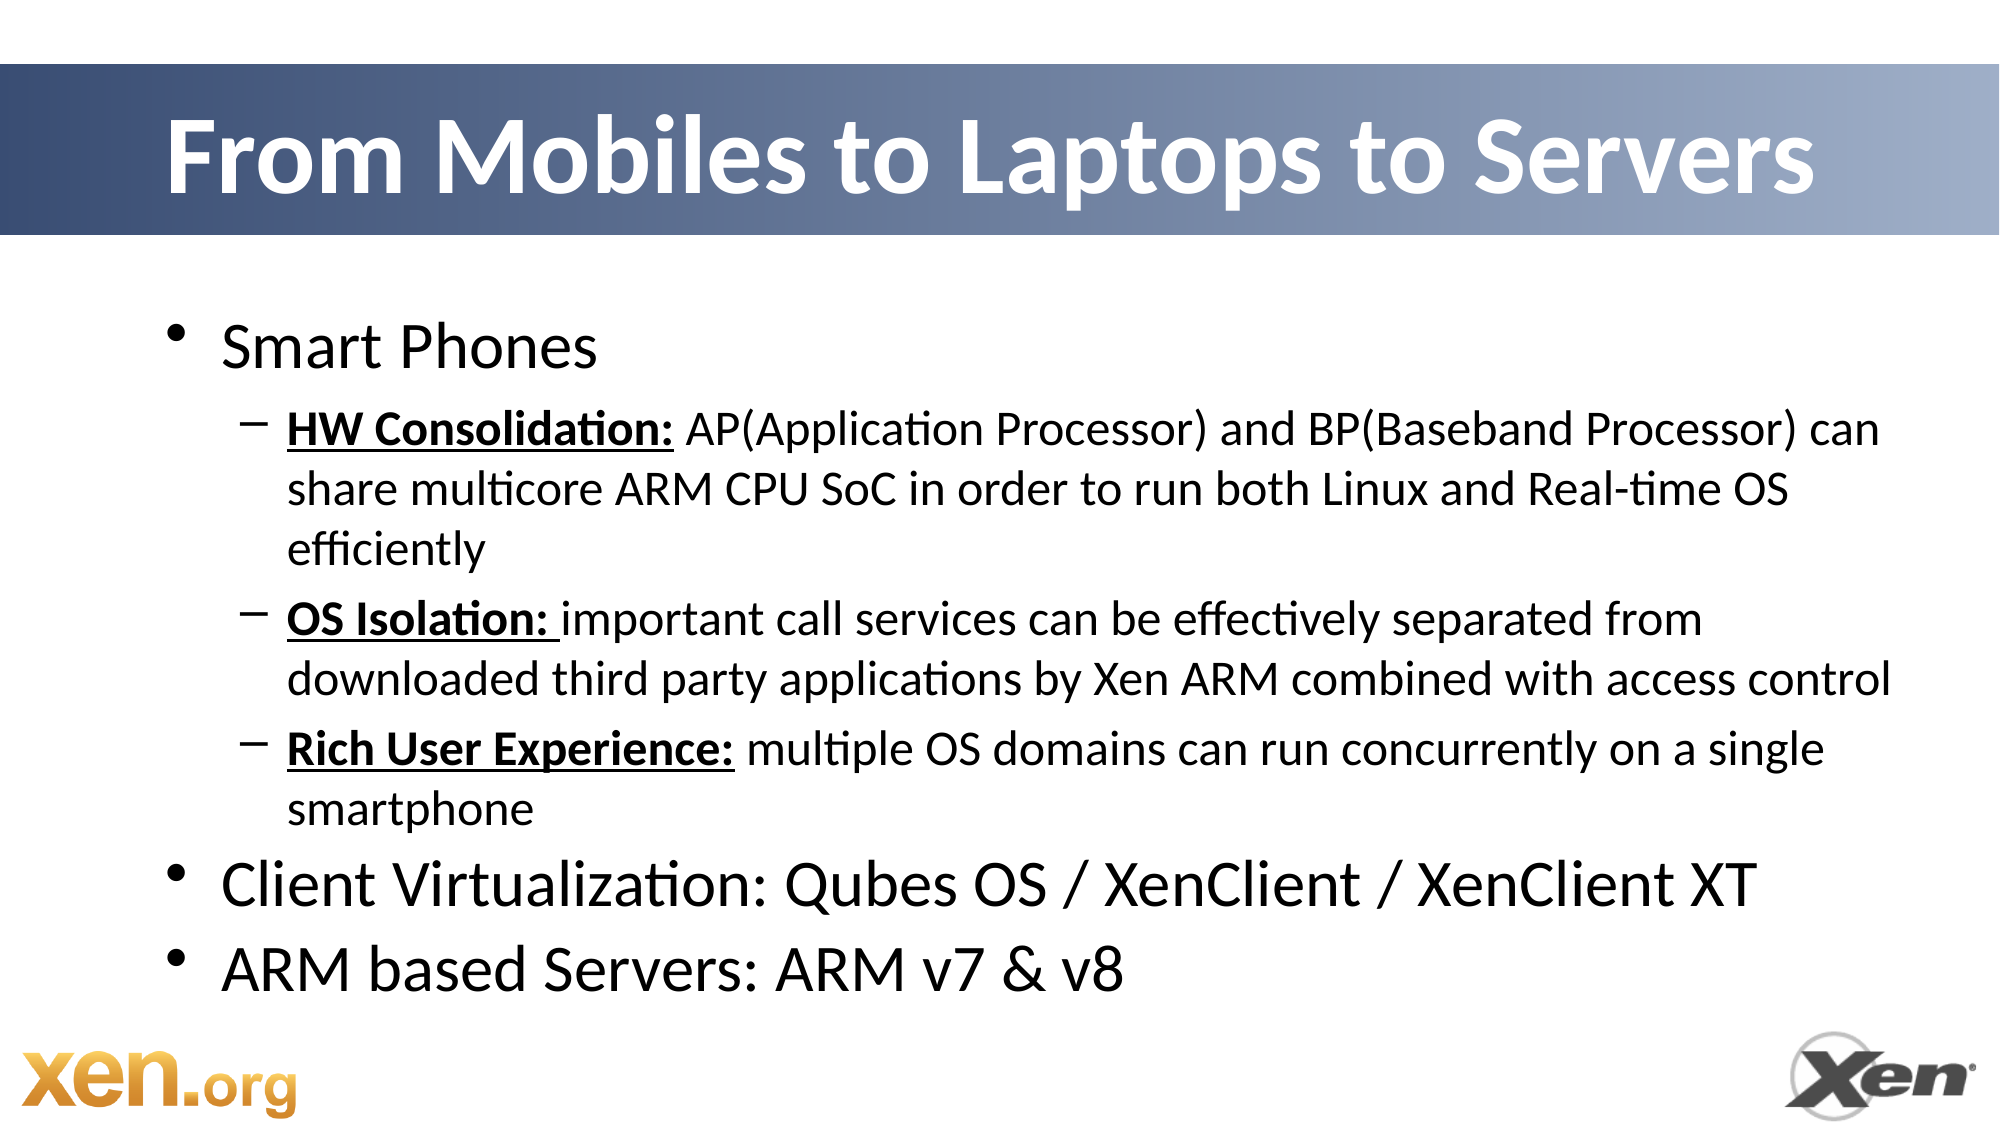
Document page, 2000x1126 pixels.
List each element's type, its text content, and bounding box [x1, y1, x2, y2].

title From Mobiles to Laptops to Servers [150, 54, 1950, 243]
picture [19, 1051, 303, 1123]
list Smart Phones HW Consolidation: AP(Application Processor) and BP(Baseband Processor) can share multicore ARM CPU SoC in order to run both Linux and Real-time OS efficiently OS Isolation: important call services can be effectively separated from downloaded third party applications by Xen ARM combined with access control Rich User Experience: multiple OS domains can run concurrently on a single smartphone Client Virtualization: Qubes OS / XenClient / XenClient XT ARM based Servers: ARM v7 & v8 [149, 296, 1936, 1030]
table_cell Dom0 OS: CentOS, Debian, Fedora, NetBSD, OpenSuse, RHEL 5.x, Solaris 11, … [1779, 1030, 1989, 1126]
